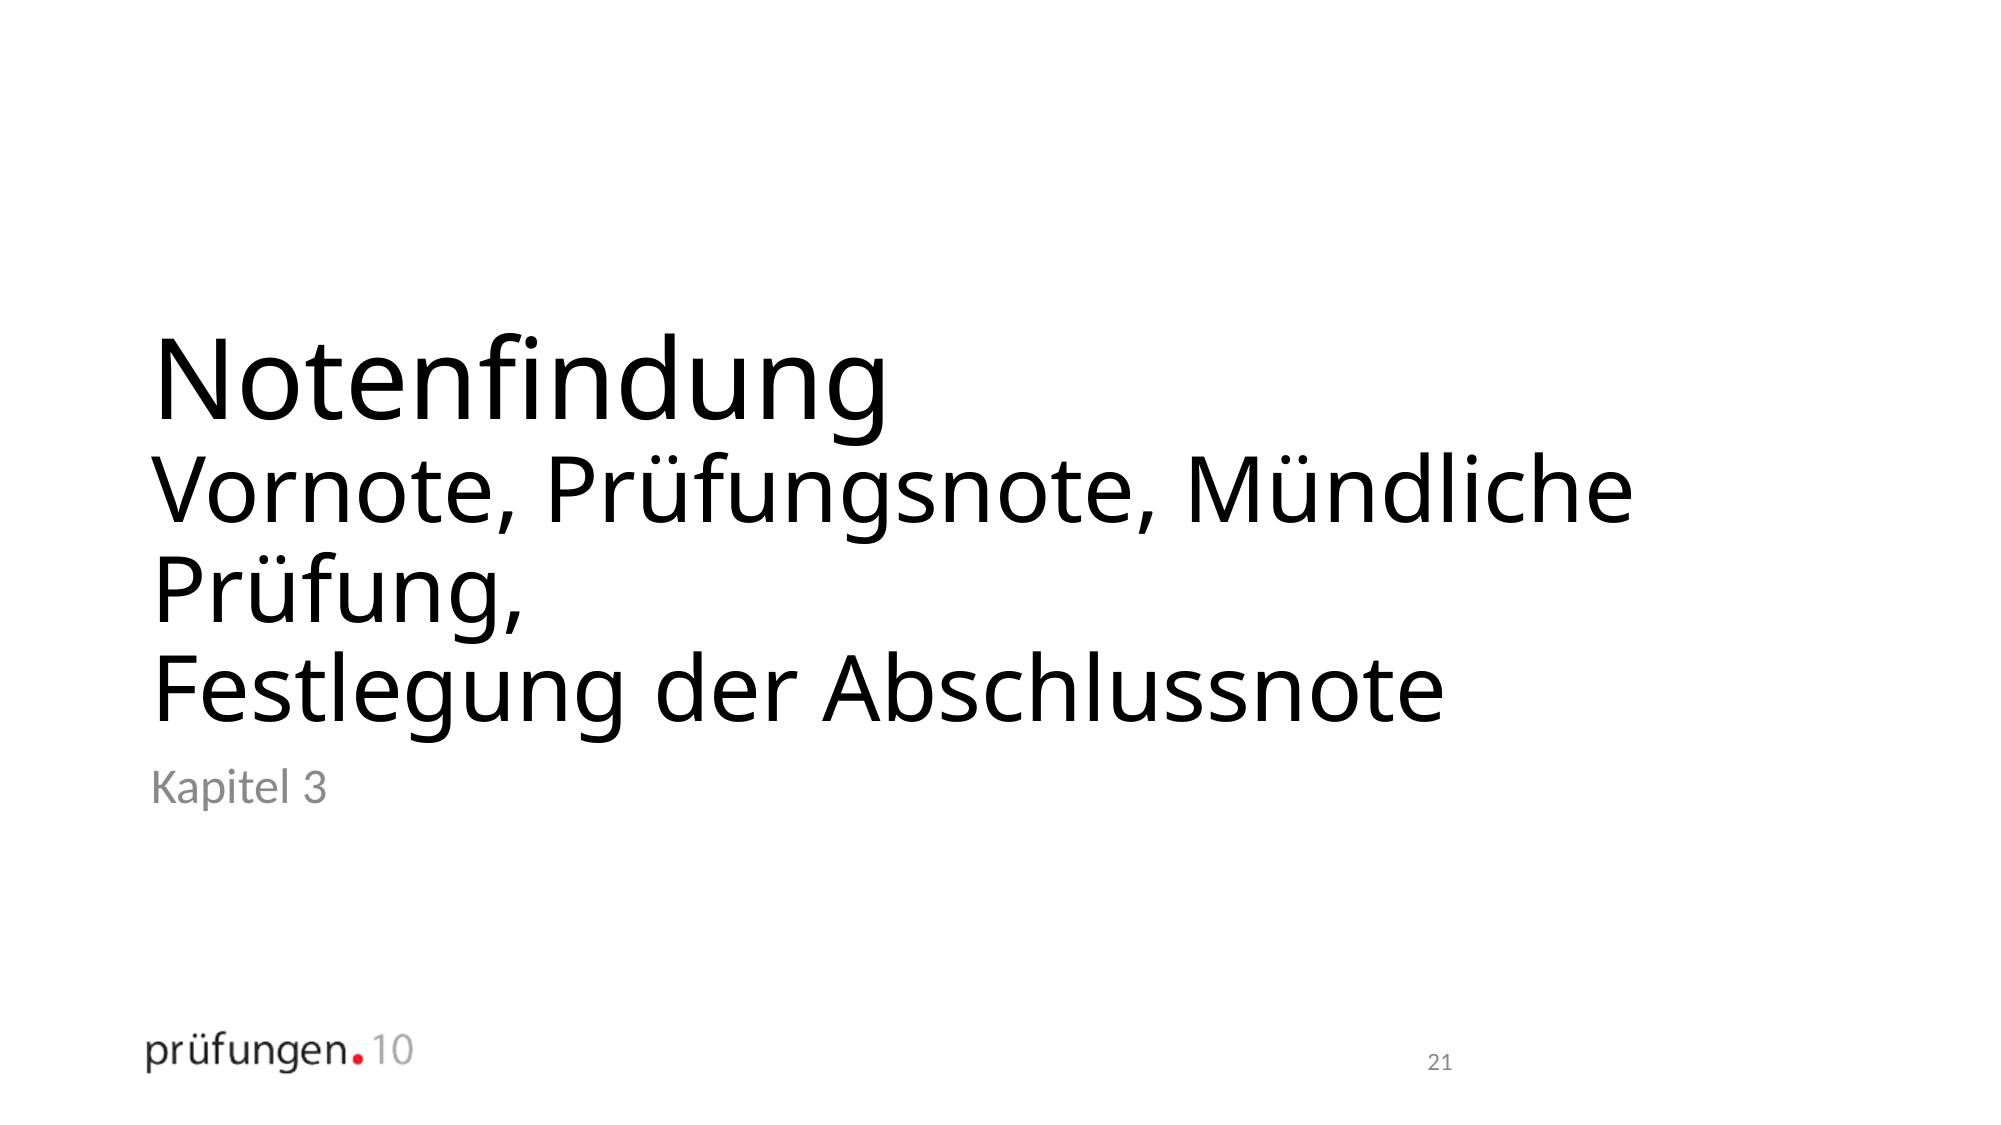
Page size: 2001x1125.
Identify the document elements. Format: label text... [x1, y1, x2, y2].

list Kapitel 3 [136, 752, 979, 999]
picture [137, 1023, 423, 1080]
text_box <Foliennummer> [1412, 1030, 1863, 1091]
title Notenfindung Vornote, Prüfungsnote, Mündliche Prüfung, Festlegung der Abschlussnote [136, 280, 1862, 749]
